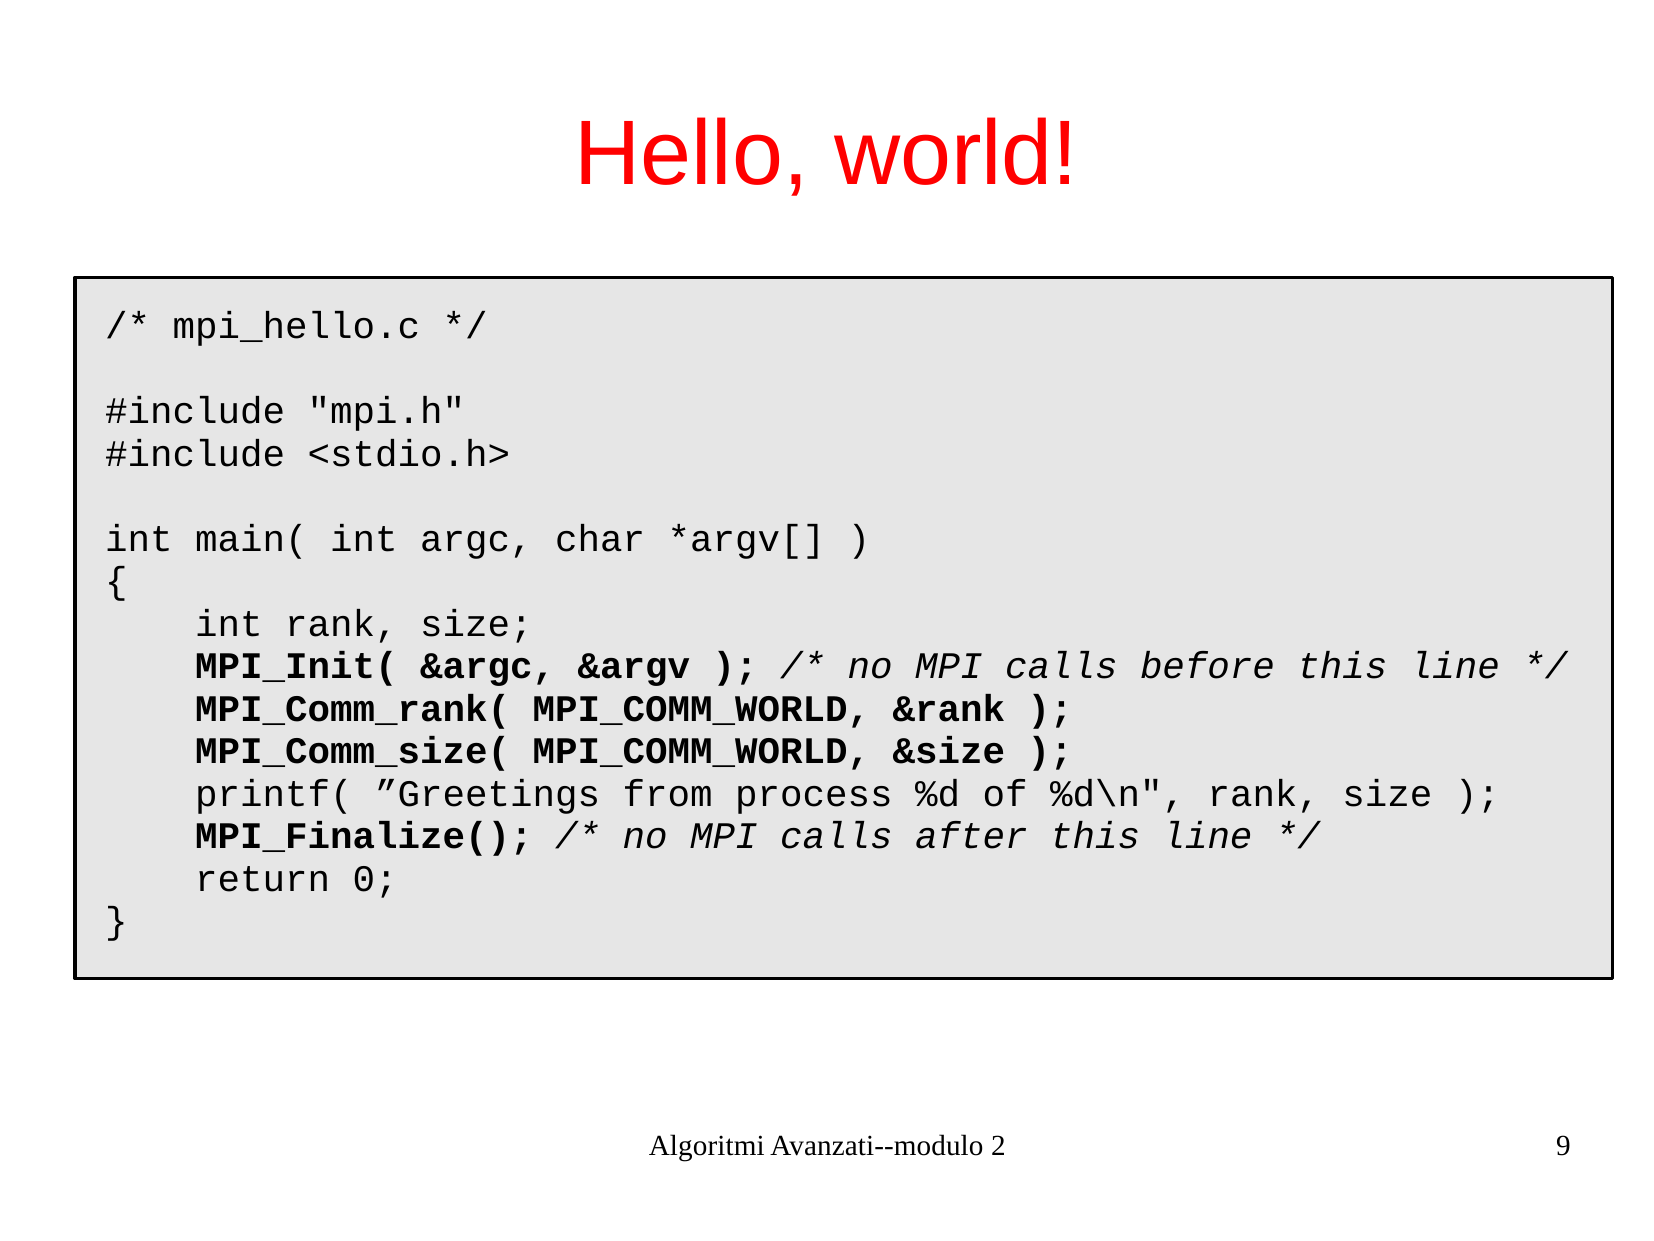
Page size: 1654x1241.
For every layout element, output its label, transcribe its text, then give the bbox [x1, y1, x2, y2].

title Hello, world! [82, 49, 1571, 257]
text_box /* mpi_hello.c */ #include "mpi.h" #include <stdio.h> int main( int argc, char *argv[] ) { int rank, size; MPI_Init( &argc, &argv ); /* no MPI calls before this line */ MPI_Comm_rank( MPI_COMM_WORLD, &rank ); MPI_Comm_size( MPI_COMM_WORLD, &size ); printf( ”Greetings from process %d of %d\n", rank, size ); MPI_Finalize(); /* no MPI calls after this line */ return 0; } [75, 277, 1613, 979]
